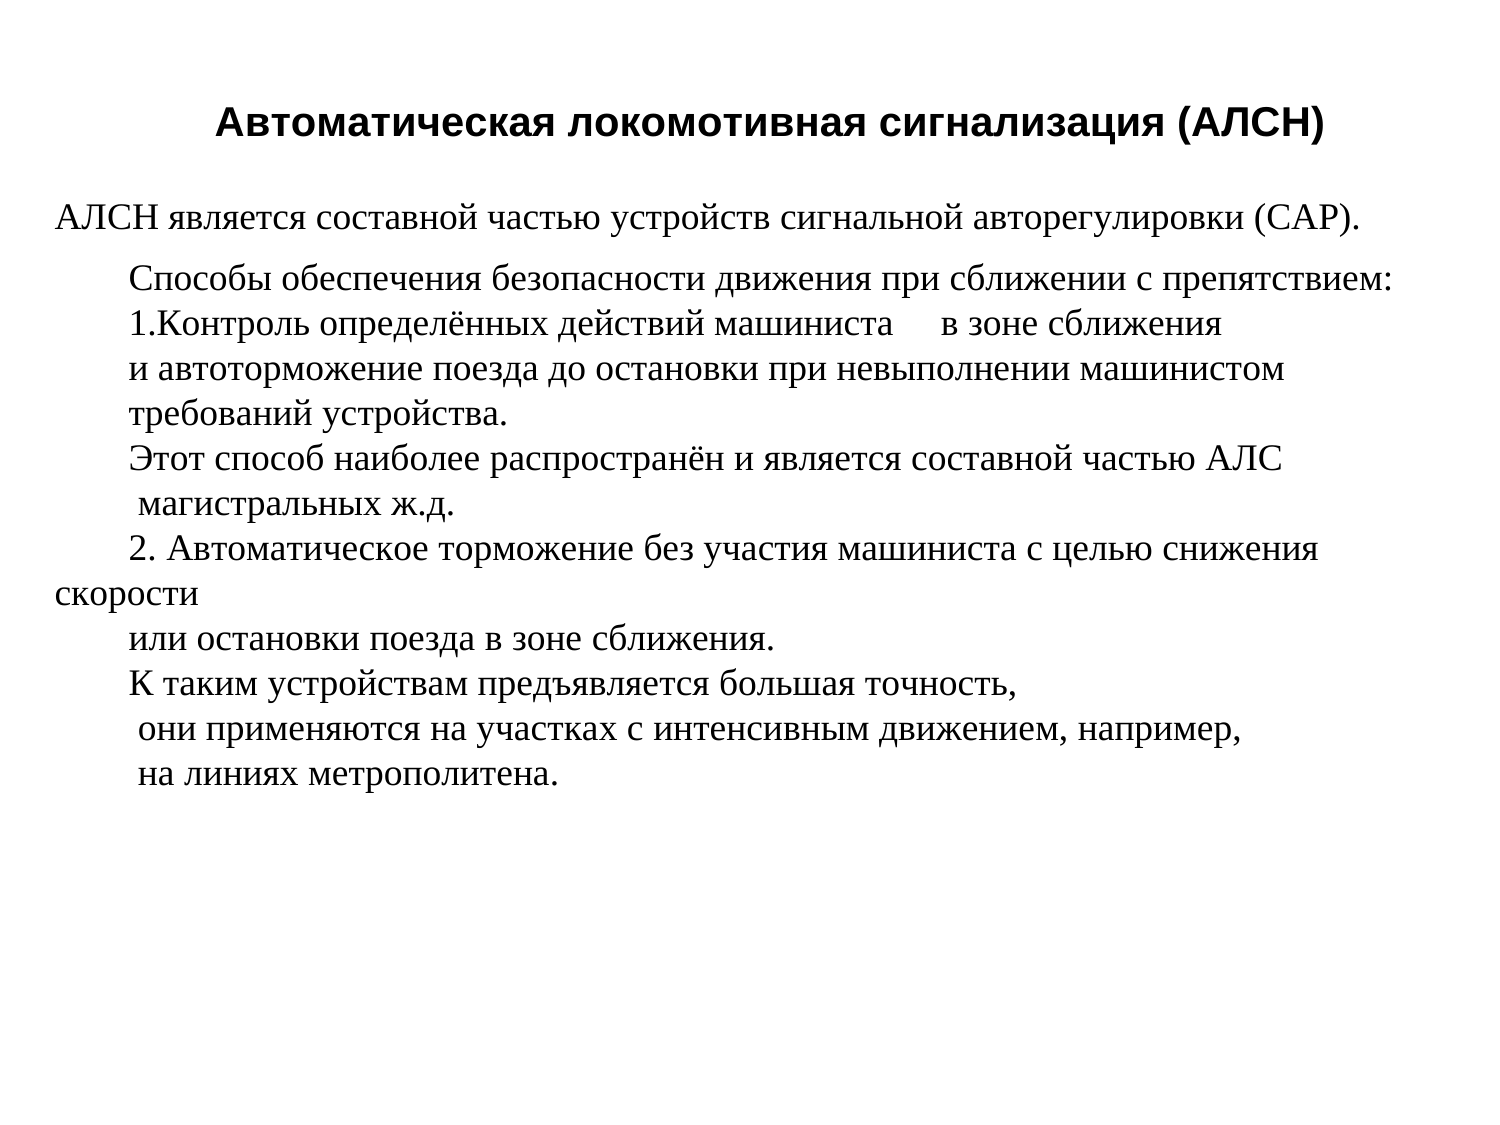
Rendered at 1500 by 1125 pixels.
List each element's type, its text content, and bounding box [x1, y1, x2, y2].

text_box Автоматическая локомотивная сигнализация (АЛСН) [199, 87, 1341, 153]
text_box АЛСН является составной частью устройств сигнальной авторегулировки (САР). [39, 184, 1388, 245]
text_box Cпособы обеспечения безопасности движения при сближении с препятствием: Контроль определённых действий машиниста в зоне сближения и автоторможение поезда до остановки при невыполнении машинистом требований устройства. Этот способ наиболее распространён и является составной частью АЛС магистральных ж.д. 2. Автоматическое торможение без участия машиниста с целью снижения скорости или остановки поезда в зоне сближения. К таким устройствам предъявляется большая точность, они применяются на участках с интенсивным движением, например, на линиях метрополитена. [39, 267, 1425, 778]
